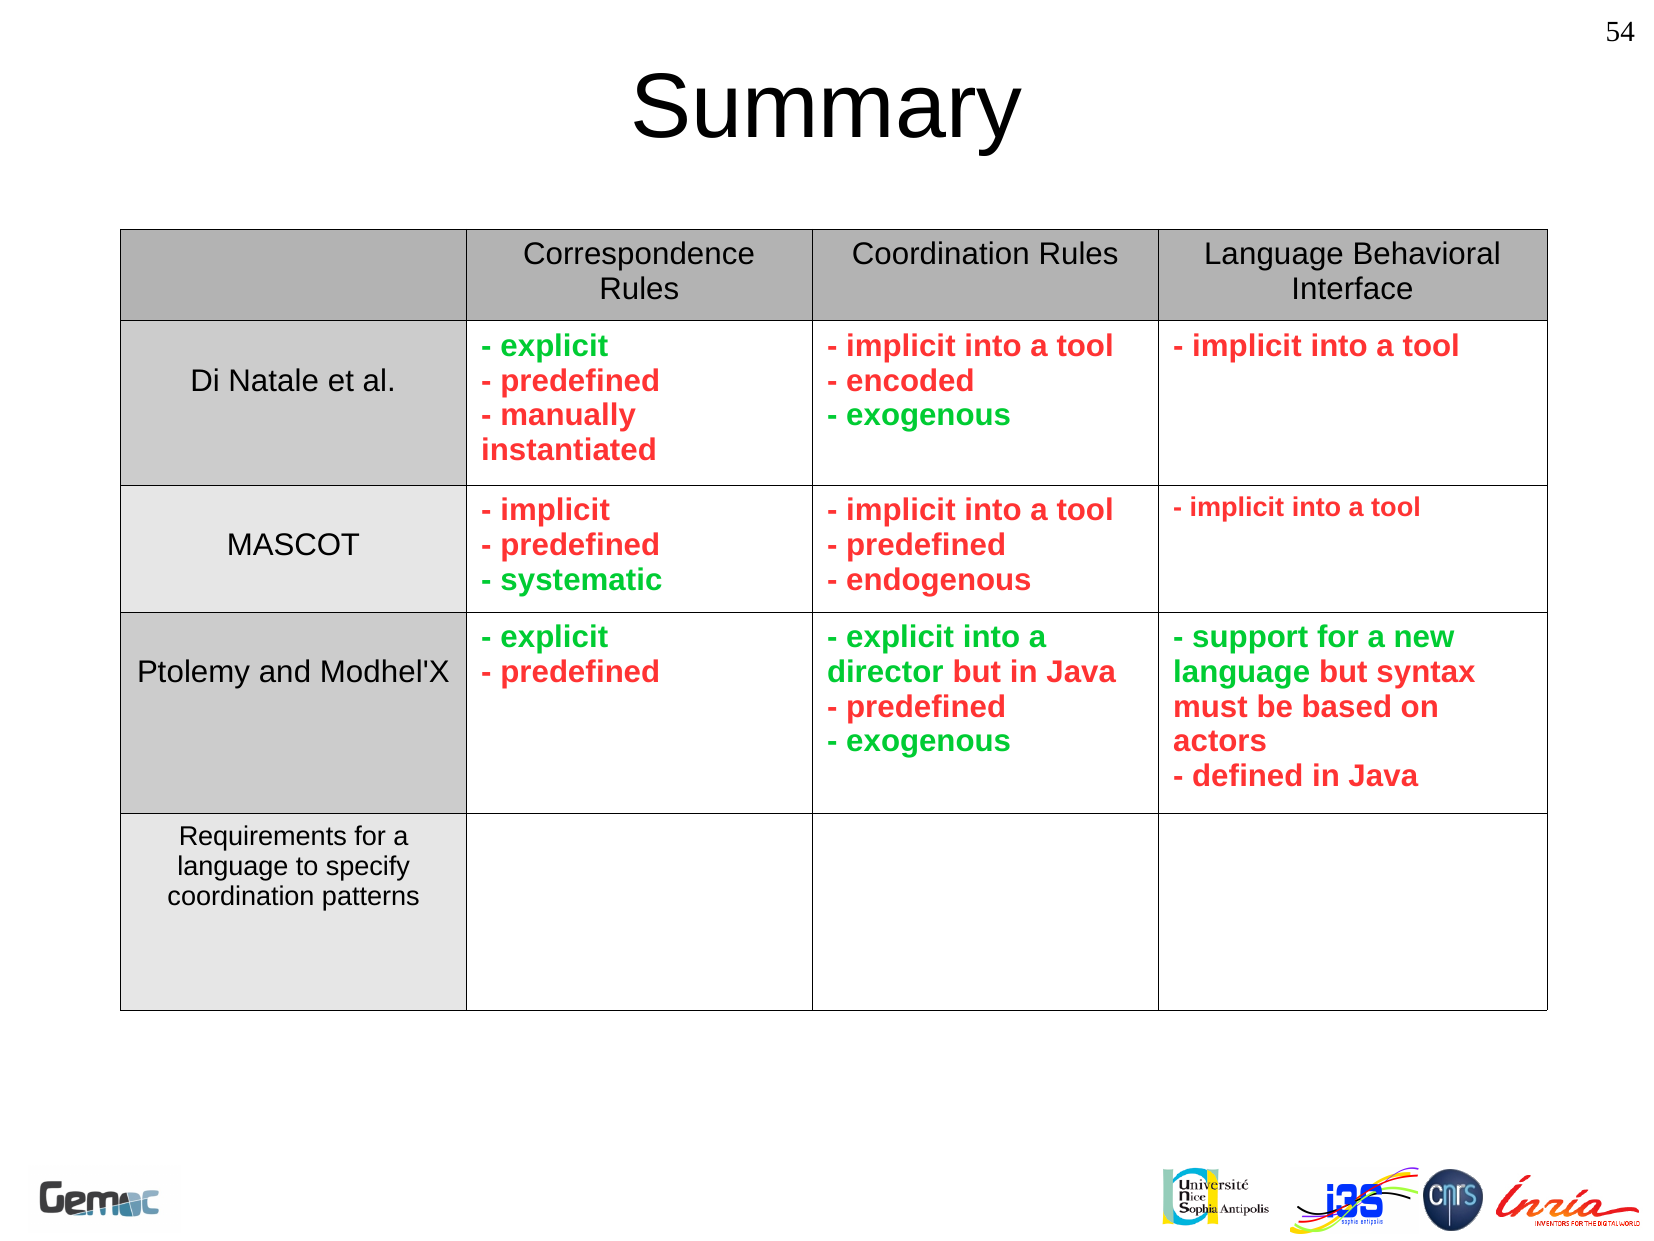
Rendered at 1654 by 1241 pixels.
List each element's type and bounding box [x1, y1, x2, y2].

table_header [121, 230, 466, 320]
table_cell [467, 486, 812, 612]
table_cell [1159, 613, 1547, 813]
table_cell [121, 613, 466, 813]
table_cell [1159, 321, 1547, 485]
table_header [467, 230, 812, 320]
table_cell [813, 613, 1158, 813]
table_cell [121, 814, 466, 1010]
table_cell [1159, 814, 1547, 1010]
table_cell [813, 814, 1158, 1010]
table_header [813, 230, 1158, 320]
table_cell [467, 321, 812, 485]
table_header [1159, 230, 1547, 320]
table_cell [121, 486, 466, 612]
title [82, 2, 1571, 210]
table_cell [467, 613, 812, 813]
table_cell [813, 486, 1158, 612]
picture [1137, 1150, 1647, 1241]
table_cell [813, 321, 1158, 485]
table_cell [1159, 486, 1547, 612]
table_cell [467, 814, 812, 1010]
table_cell [121, 321, 466, 485]
